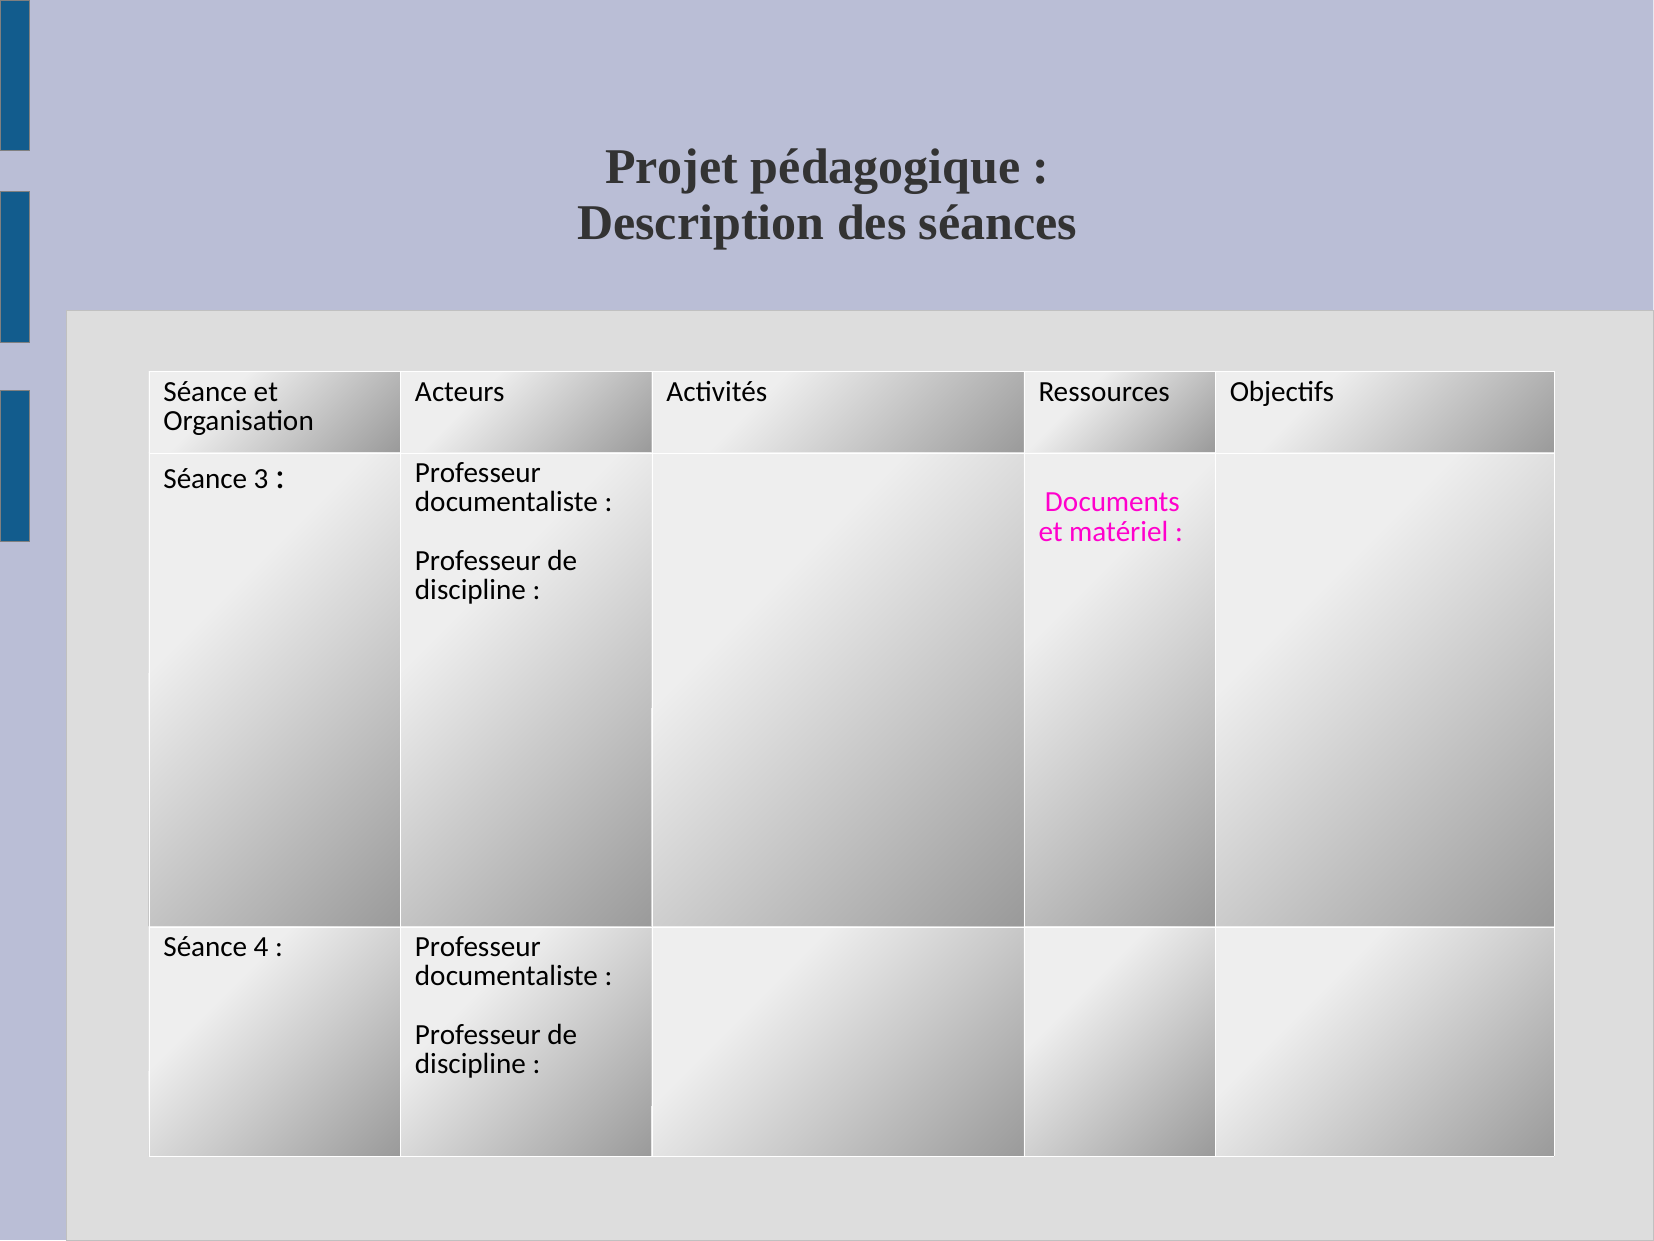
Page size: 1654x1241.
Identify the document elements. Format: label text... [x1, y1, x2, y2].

table_header Séance et Organisation [150, 372, 400, 453]
table_header Acteurs [401, 372, 652, 453]
table_cell [653, 928, 1024, 1156]
table_cell [653, 454, 1024, 927]
table_cell Séance 3 : [150, 454, 400, 927]
table_cell Professeur documentaliste : Professeur de discipline : [401, 928, 652, 1156]
table_cell [1216, 928, 1554, 1156]
table_cell Documents et matériel : [1025, 454, 1215, 927]
table_cell Séance 4 : [150, 928, 400, 1156]
table_cell Professeur documentaliste : Professeur de discipline : [401, 454, 652, 927]
table_header Activités [653, 372, 1024, 453]
table_header Ressources [1025, 372, 1215, 453]
title Projet pédagogique : Description des séances [121, 91, 1534, 299]
table_cell [1216, 454, 1554, 927]
table_cell [1025, 928, 1215, 1156]
table_header Objectifs [1216, 372, 1554, 453]
